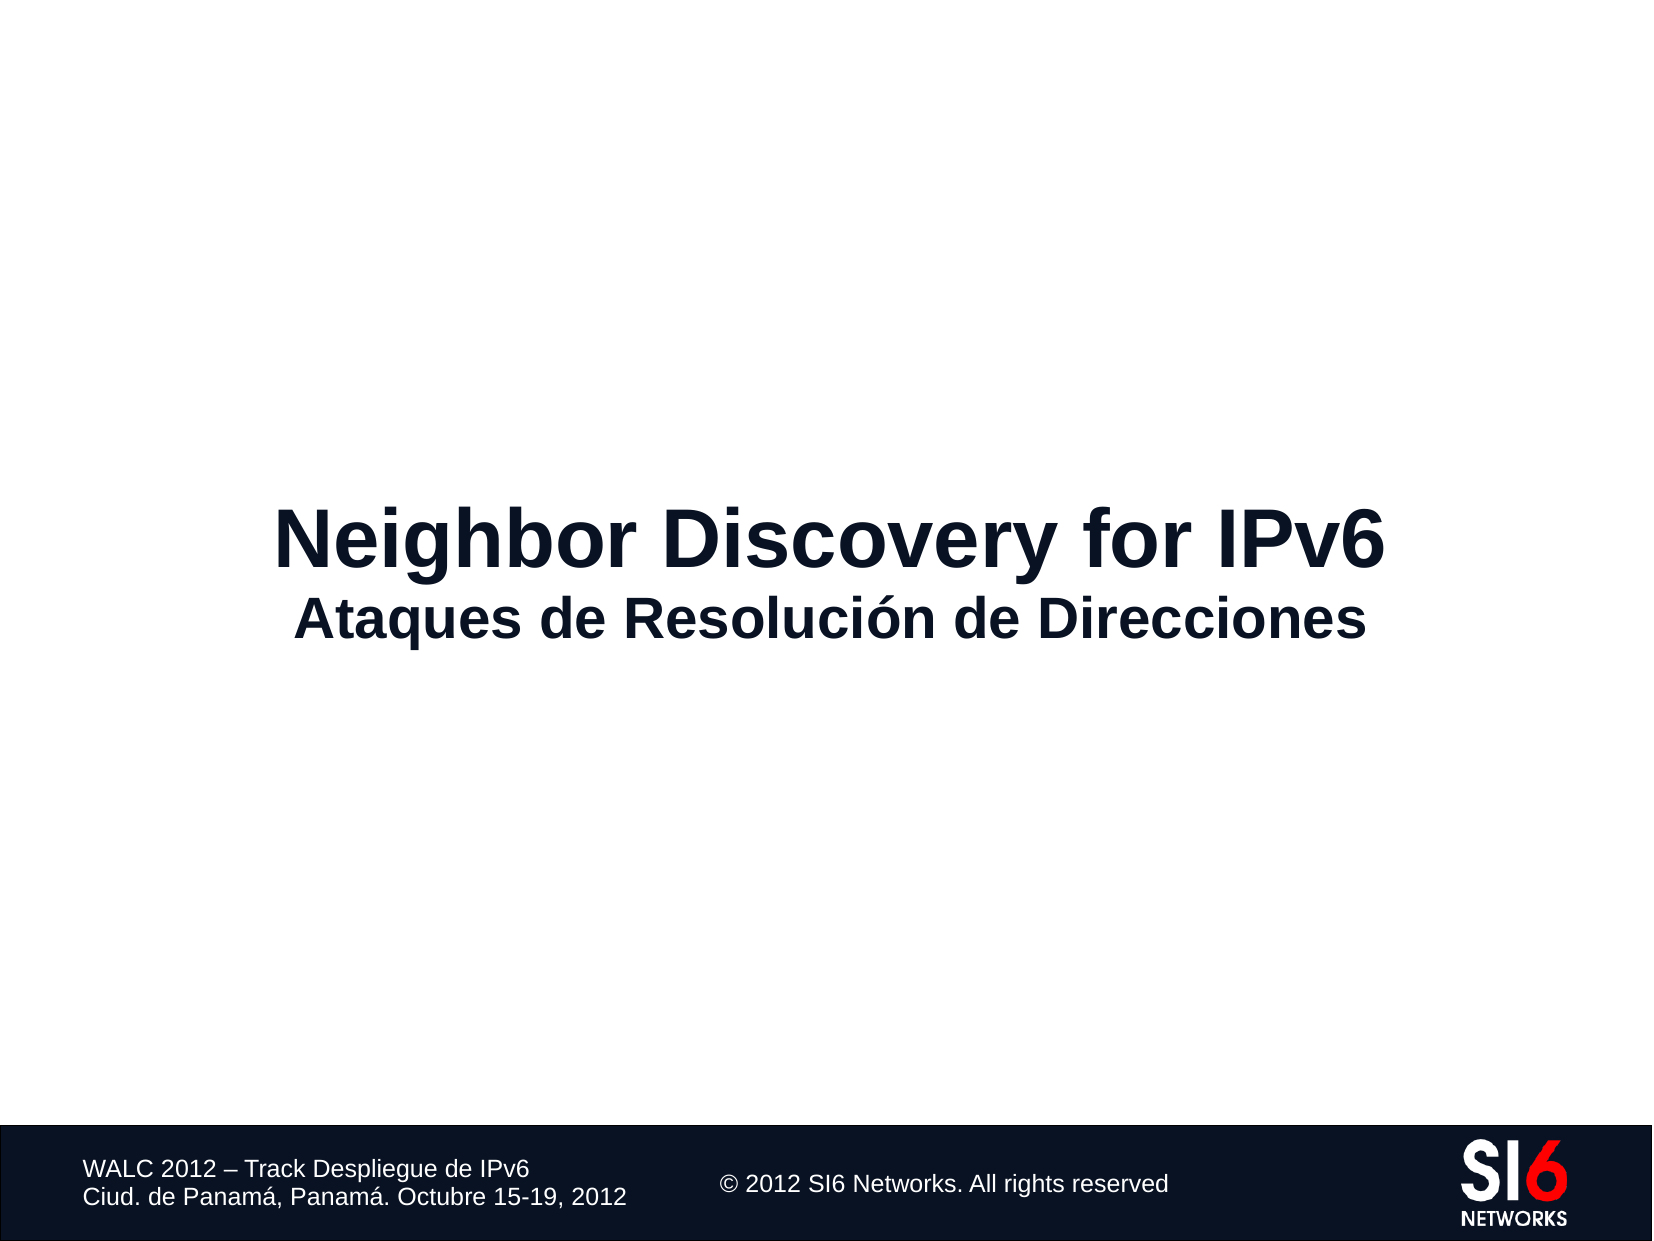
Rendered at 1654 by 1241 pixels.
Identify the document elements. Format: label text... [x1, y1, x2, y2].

picture [1461, 1139, 1567, 1226]
title Neighbor Discovery for IPv6 Ataques de Resolución de Direcciones [86, 467, 1576, 676]
